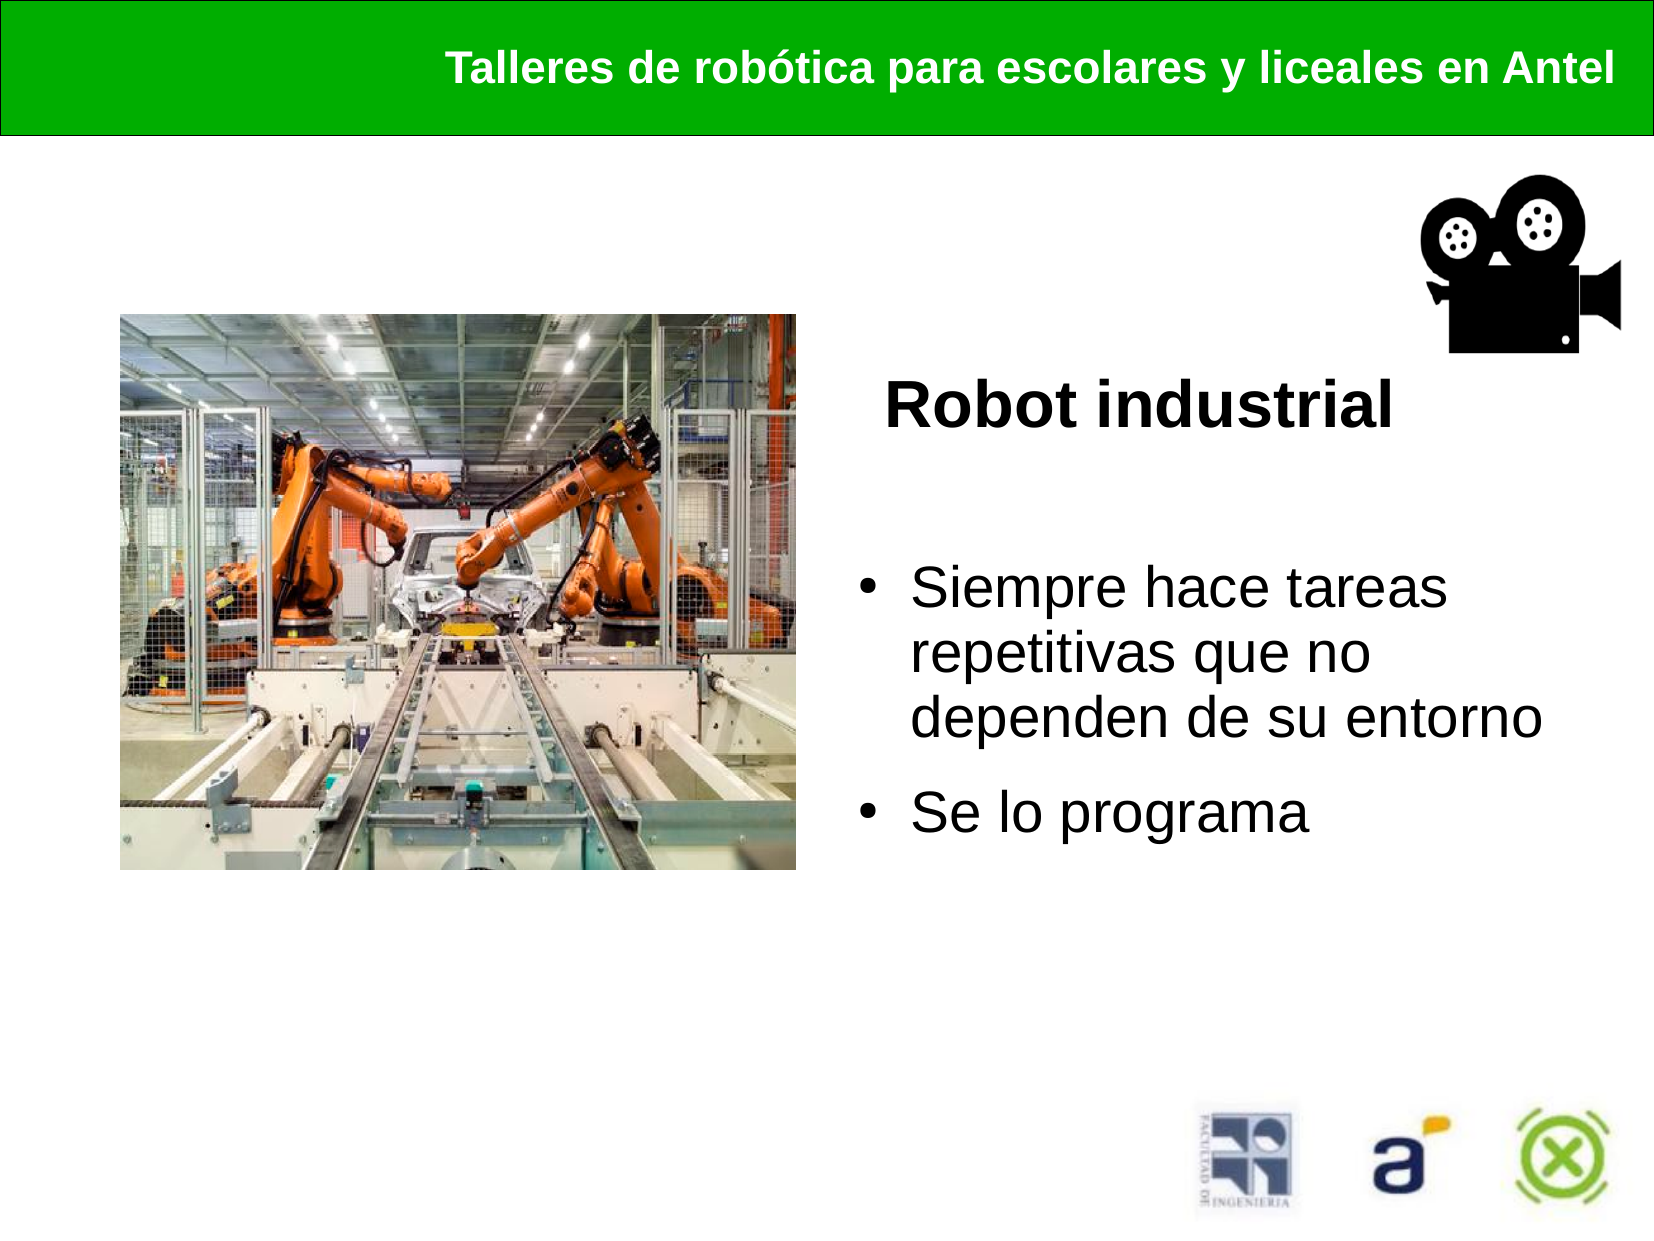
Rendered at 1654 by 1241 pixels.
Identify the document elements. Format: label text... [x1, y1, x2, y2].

list Siempre hace tareas repetitivas que no dependen de su entorno Se lo programa [840, 555, 1606, 1096]
text_box Robot industrial [870, 359, 1501, 450]
picture [0, 136, 1654, 1241]
text_box Talleres de robótica para escolares y liceales en Antel [0, 0, 1654, 136]
